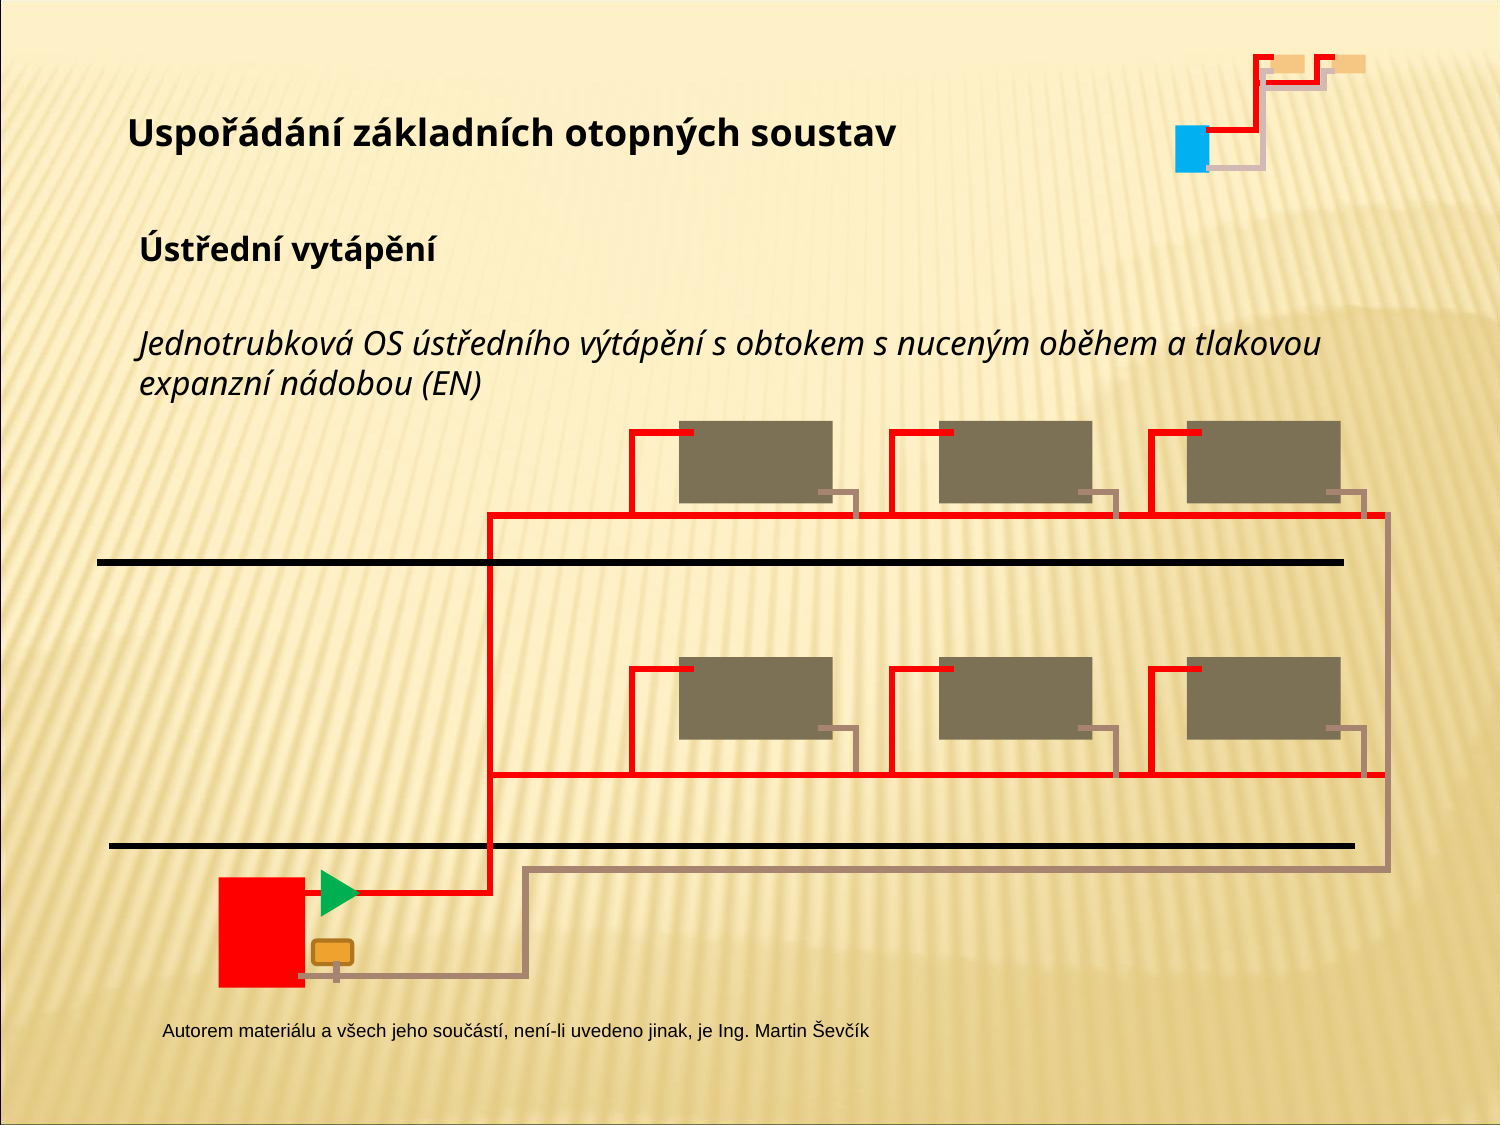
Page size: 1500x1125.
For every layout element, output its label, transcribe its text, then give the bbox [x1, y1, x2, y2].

text_box [1186, 657, 1341, 740]
text_box [218, 877, 306, 988]
text_box [939, 420, 1093, 504]
text_box Autorem materiálu a všech jeho součástí, není-li uvedeno jinak, je Ing. Martin Ševčík [147, 1011, 1365, 1050]
picture [0, 0, 1500, 1125]
text_box [312, 940, 353, 965]
text_box [939, 657, 1093, 740]
text_box Ústřední vytápění [123, 219, 1046, 276]
text_box Jednotrubková OS ústředního výtápění s obtokem s nuceným oběhem a tlakovou expanzní nádobou (EN) [123, 314, 1353, 410]
text_box [1175, 125, 1210, 173]
text_box [1186, 420, 1341, 504]
text_box Uspořádání základních otopných soustav [112, 101, 1034, 163]
text_box [679, 657, 833, 740]
text_box [679, 420, 833, 504]
text_box [1331, 54, 1366, 74]
text_box [320, 869, 361, 917]
text_box [1270, 54, 1305, 74]
